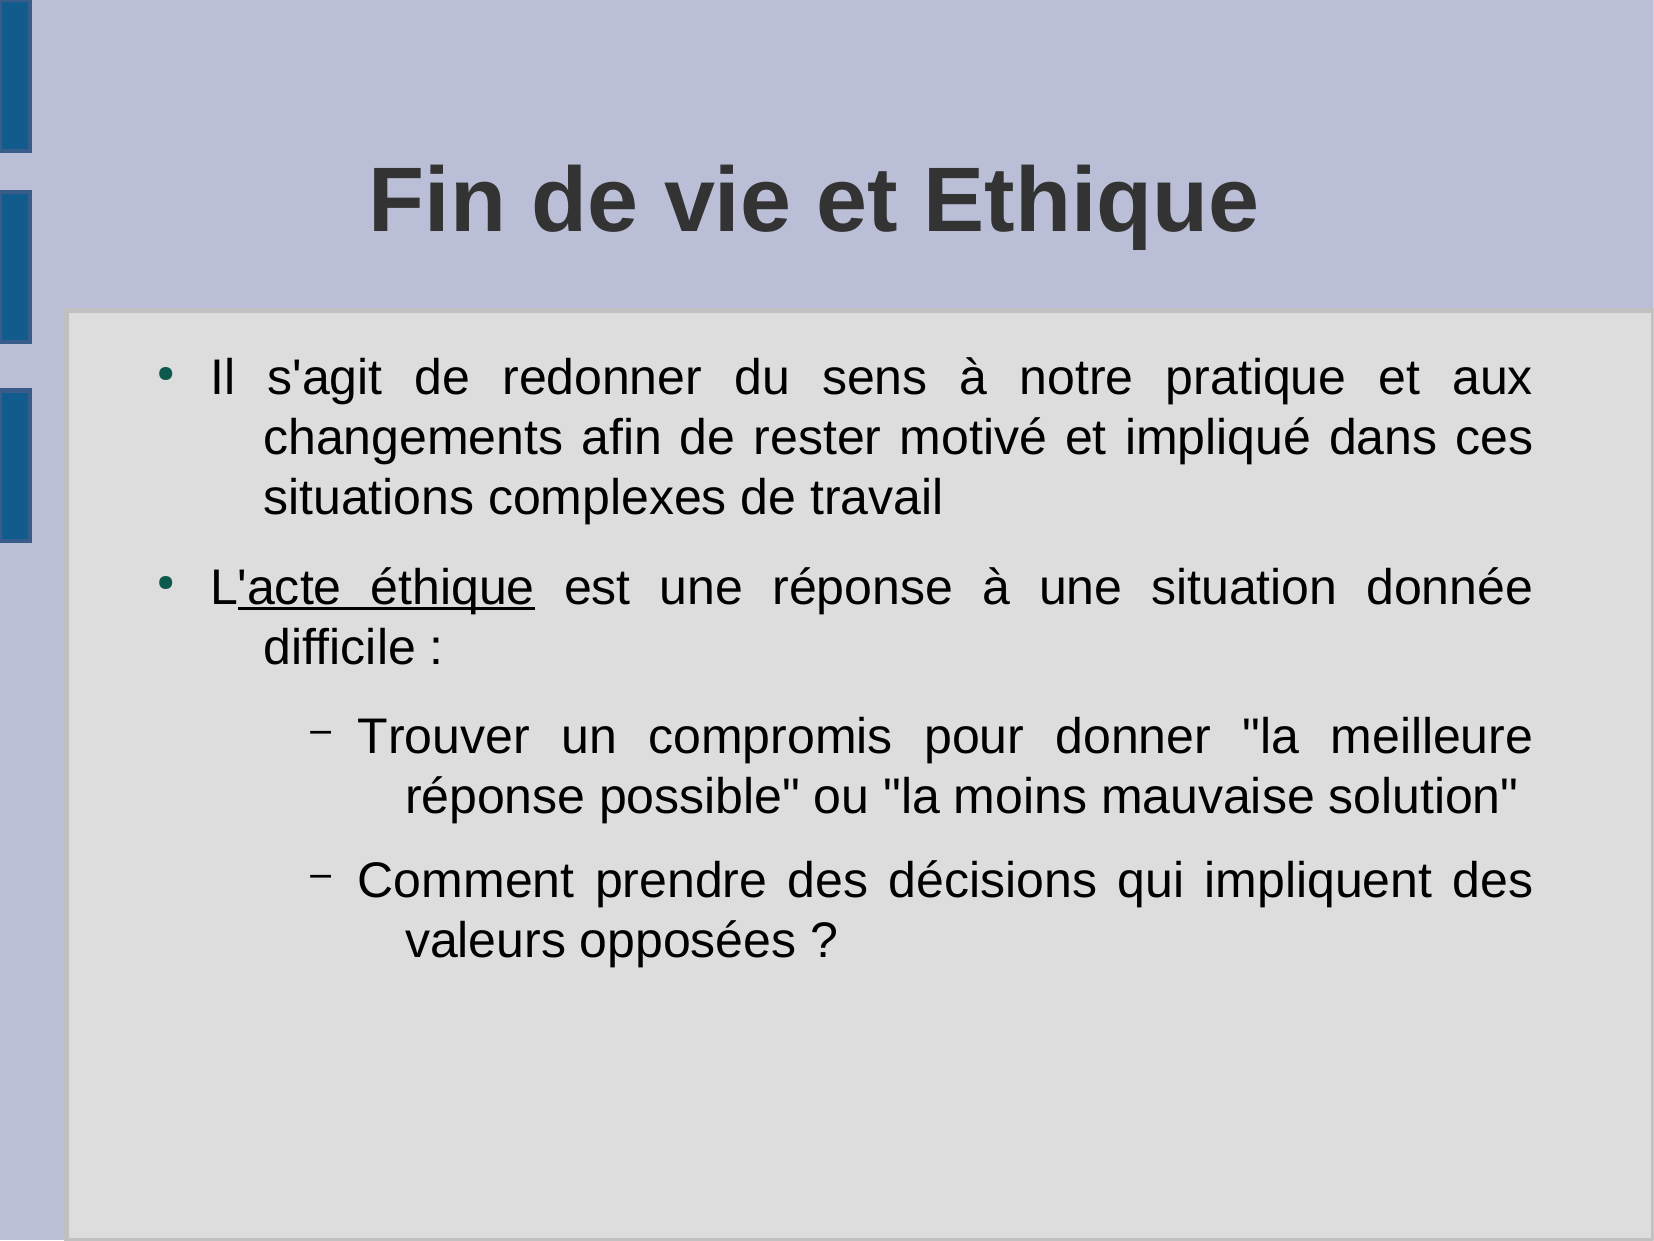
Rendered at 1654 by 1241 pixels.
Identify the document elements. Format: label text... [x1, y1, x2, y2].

list Il s'agit de redonner du sens à notre pratique et aux changements afin de rester motivé et impliqué dans ces situations complexes de travail L'acte éthique est une réponse à une situation donnée difficile : Trouver un compromis pour donner "la meilleure réponse possible" ou "la moins mauvaise solution" Comment prendre des décisions qui impliquent des valeurs opposées ? [121, 344, 1534, 1201]
title Fin de vie et Ethique [121, 139, 1534, 251]
